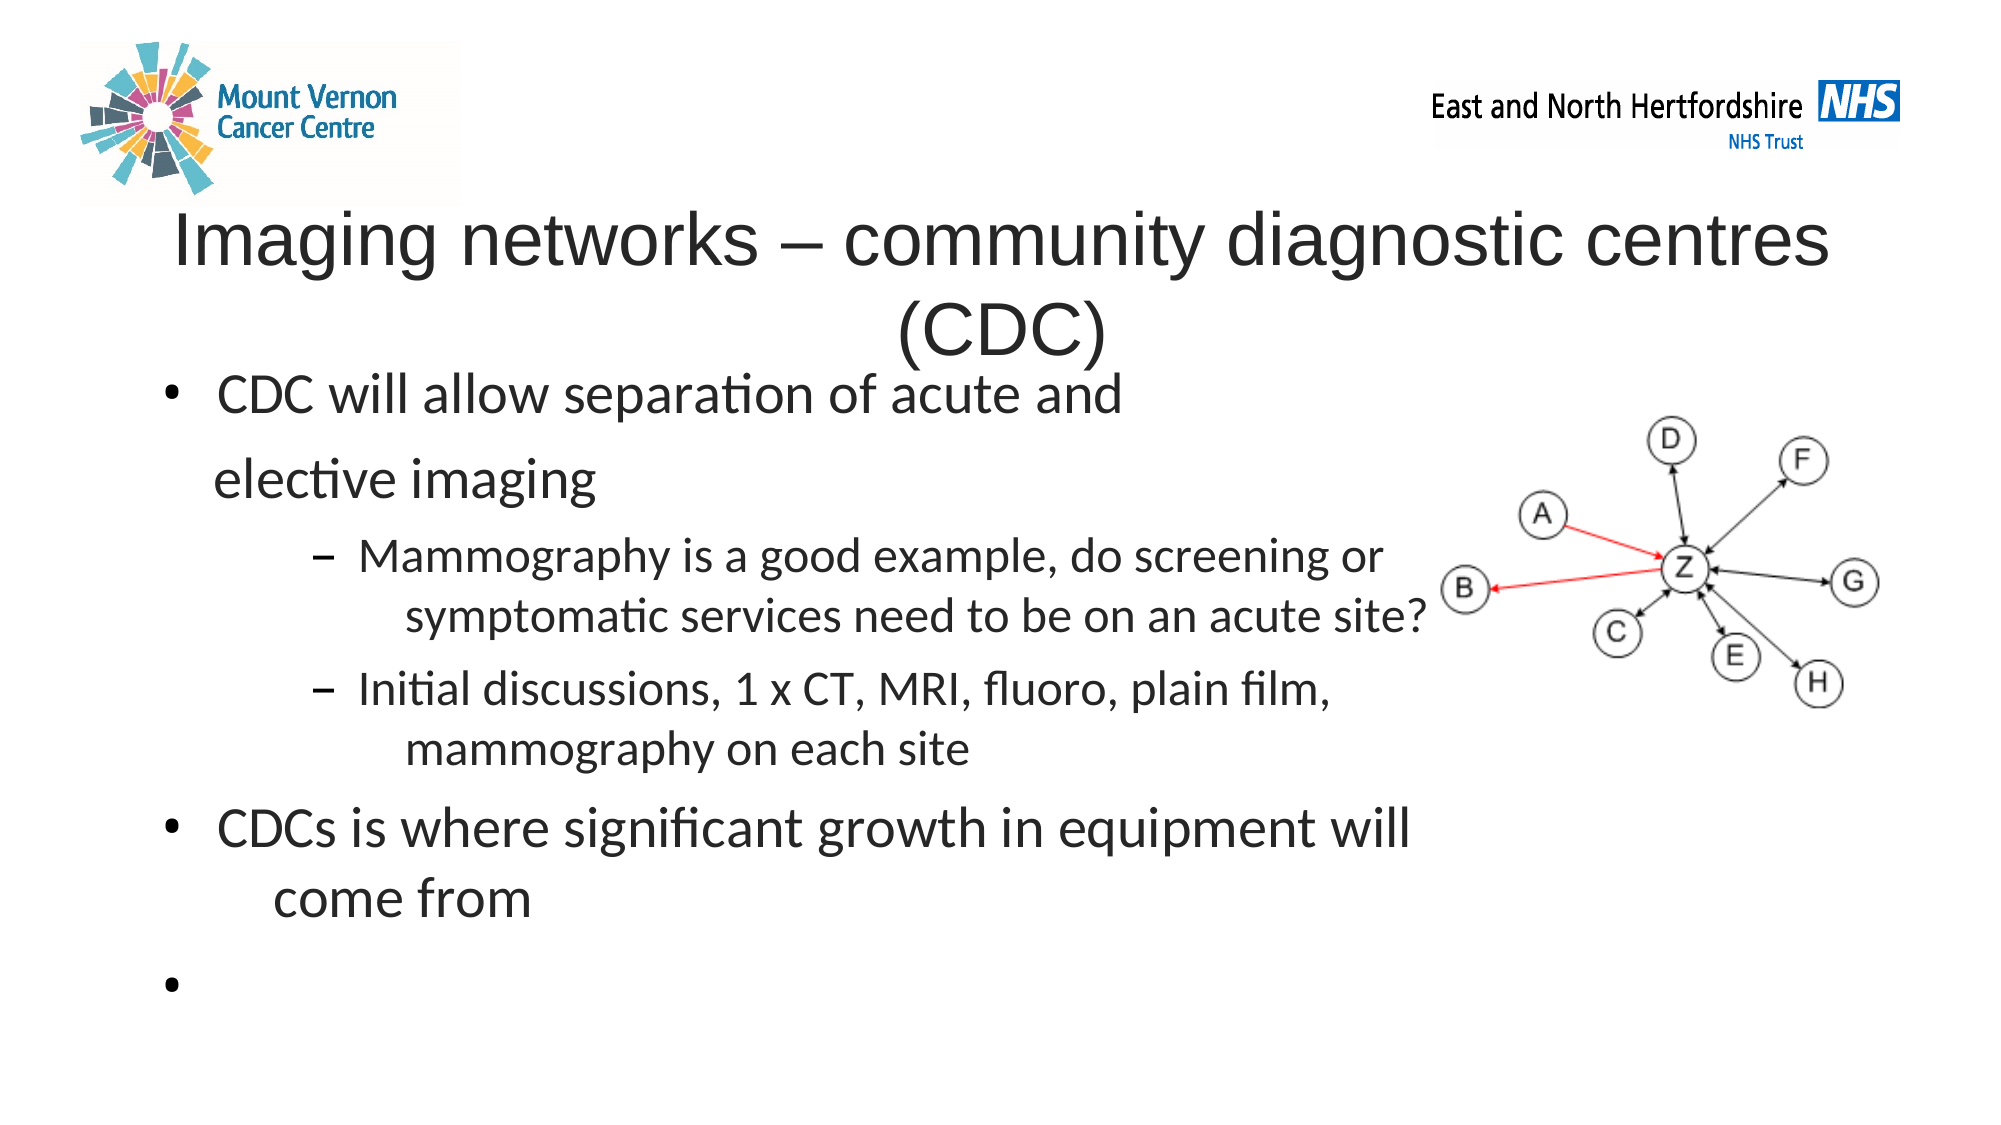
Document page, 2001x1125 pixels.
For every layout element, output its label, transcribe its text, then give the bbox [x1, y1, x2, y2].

list CDC will allow separation of acute and elective imaging Mammography is a good example, do screening or symptomatic services need to be on an acute site? Initial discussions, 1 x CT, MRI, fluoro, plain film, mammography on each site CDCs is where significant growth in equipment will come from [146, 348, 1522, 1016]
picture [1522, 395, 1903, 730]
title Imaging networks – community diagnostic centres (CDC) [102, 182, 1903, 349]
